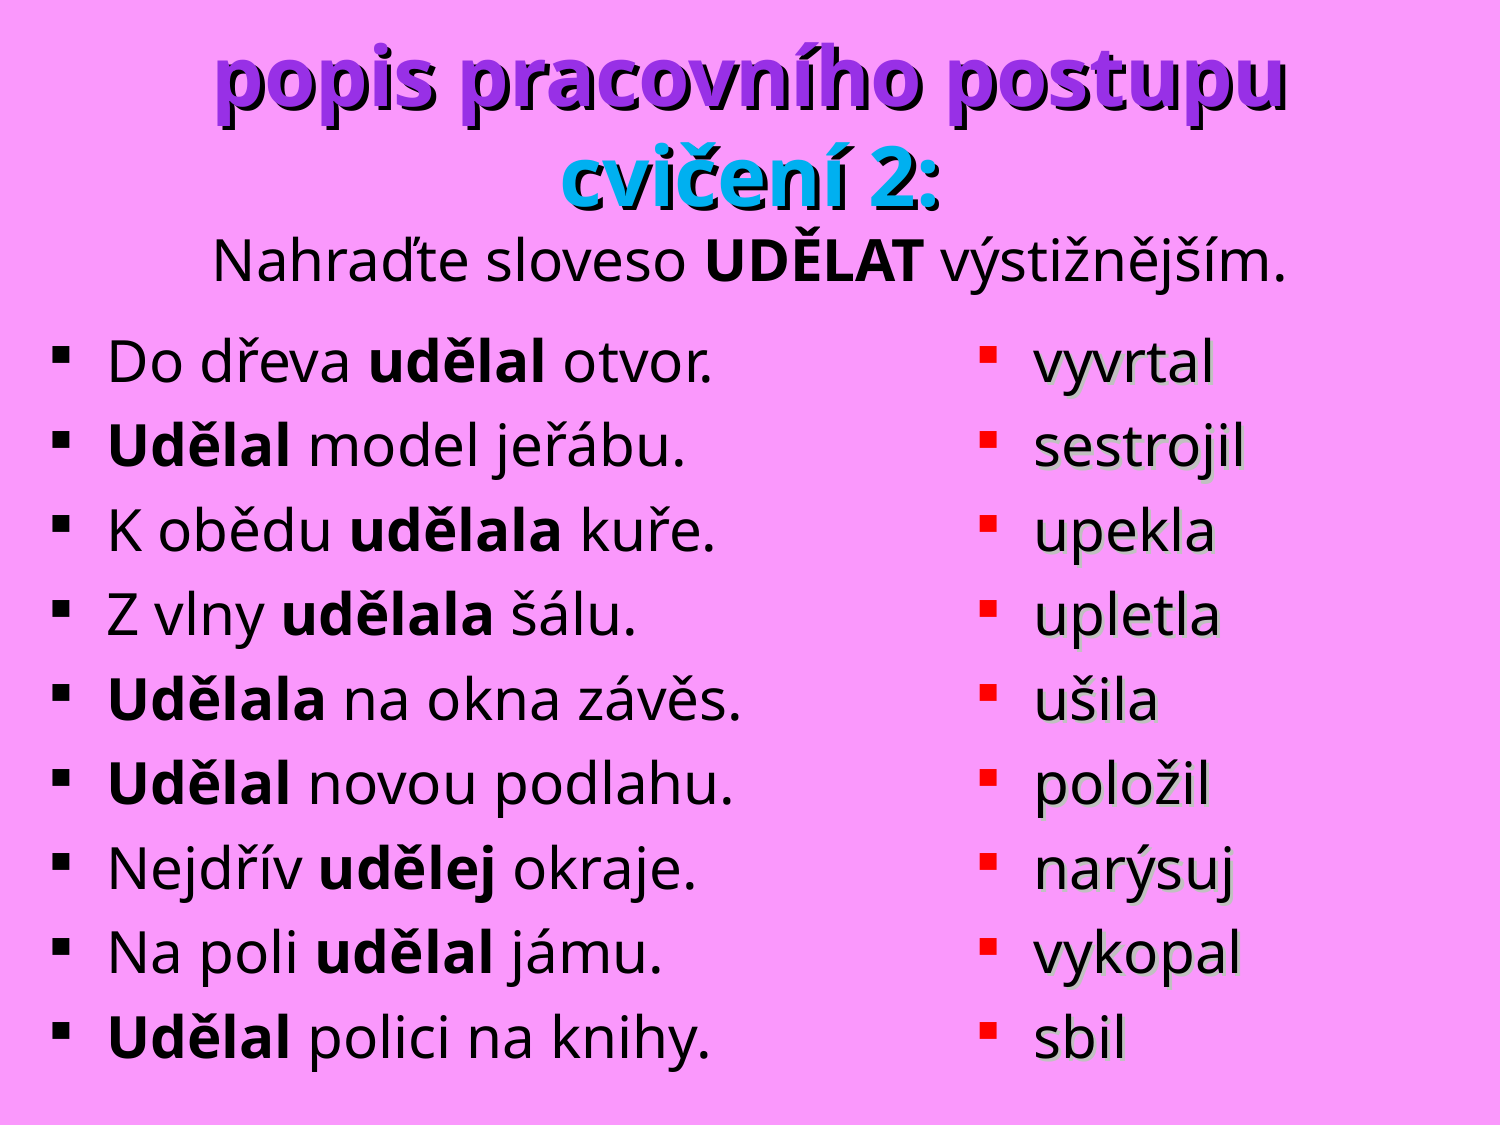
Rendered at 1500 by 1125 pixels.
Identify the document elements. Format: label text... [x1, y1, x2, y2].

list vyvrtal sestrojil upekla upletla ušila položil narýsuj vykopal sbil [962, 316, 1454, 1125]
list Do dřeva udělal otvor. Udělal model jeřábu. K obědu udělala kuře. Z vlny udělala šálu. Udělala na okna závěs. Udělal novou podlahu. Nejdřív udělej okraje. Na poli udělal jámu. Udělal polici na knihy. [35, 316, 879, 1125]
title popis pracovního postupu cvičení 2: Nahraďte sloveso UDĚLAT výstižnějším. [75, 15, 1426, 301]
